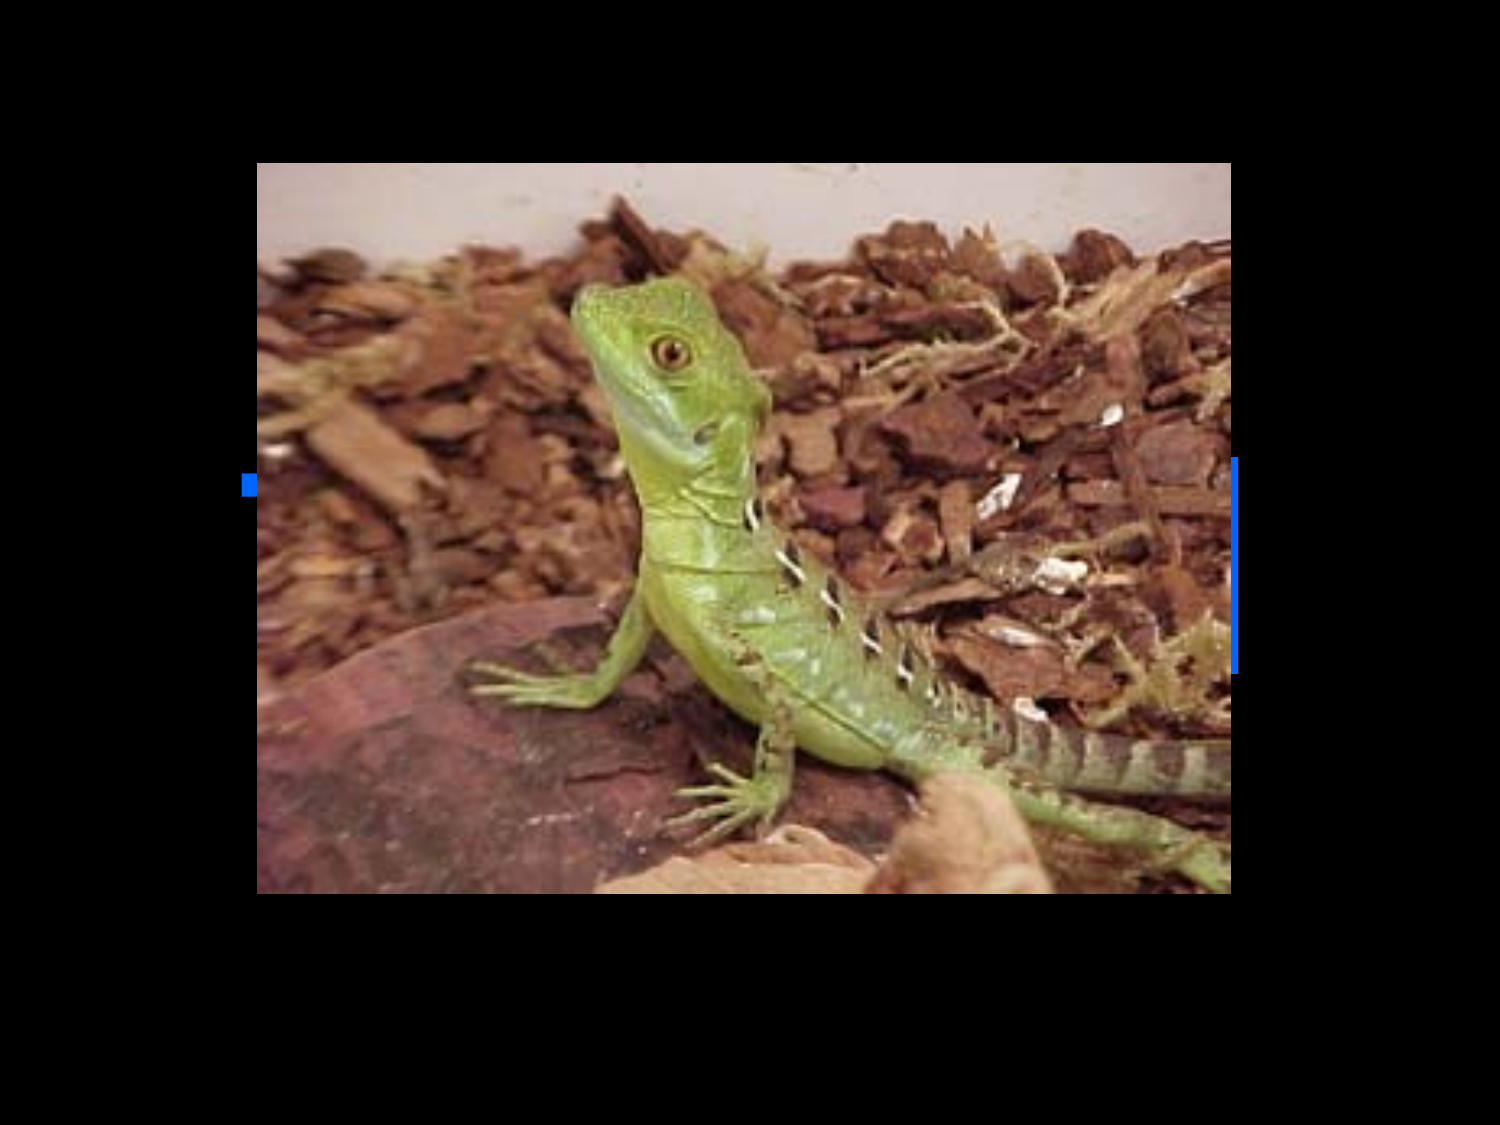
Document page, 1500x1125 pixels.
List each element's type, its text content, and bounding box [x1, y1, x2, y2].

title The End [75, 45, 1425, 1055]
picture [257, 163, 1231, 894]
